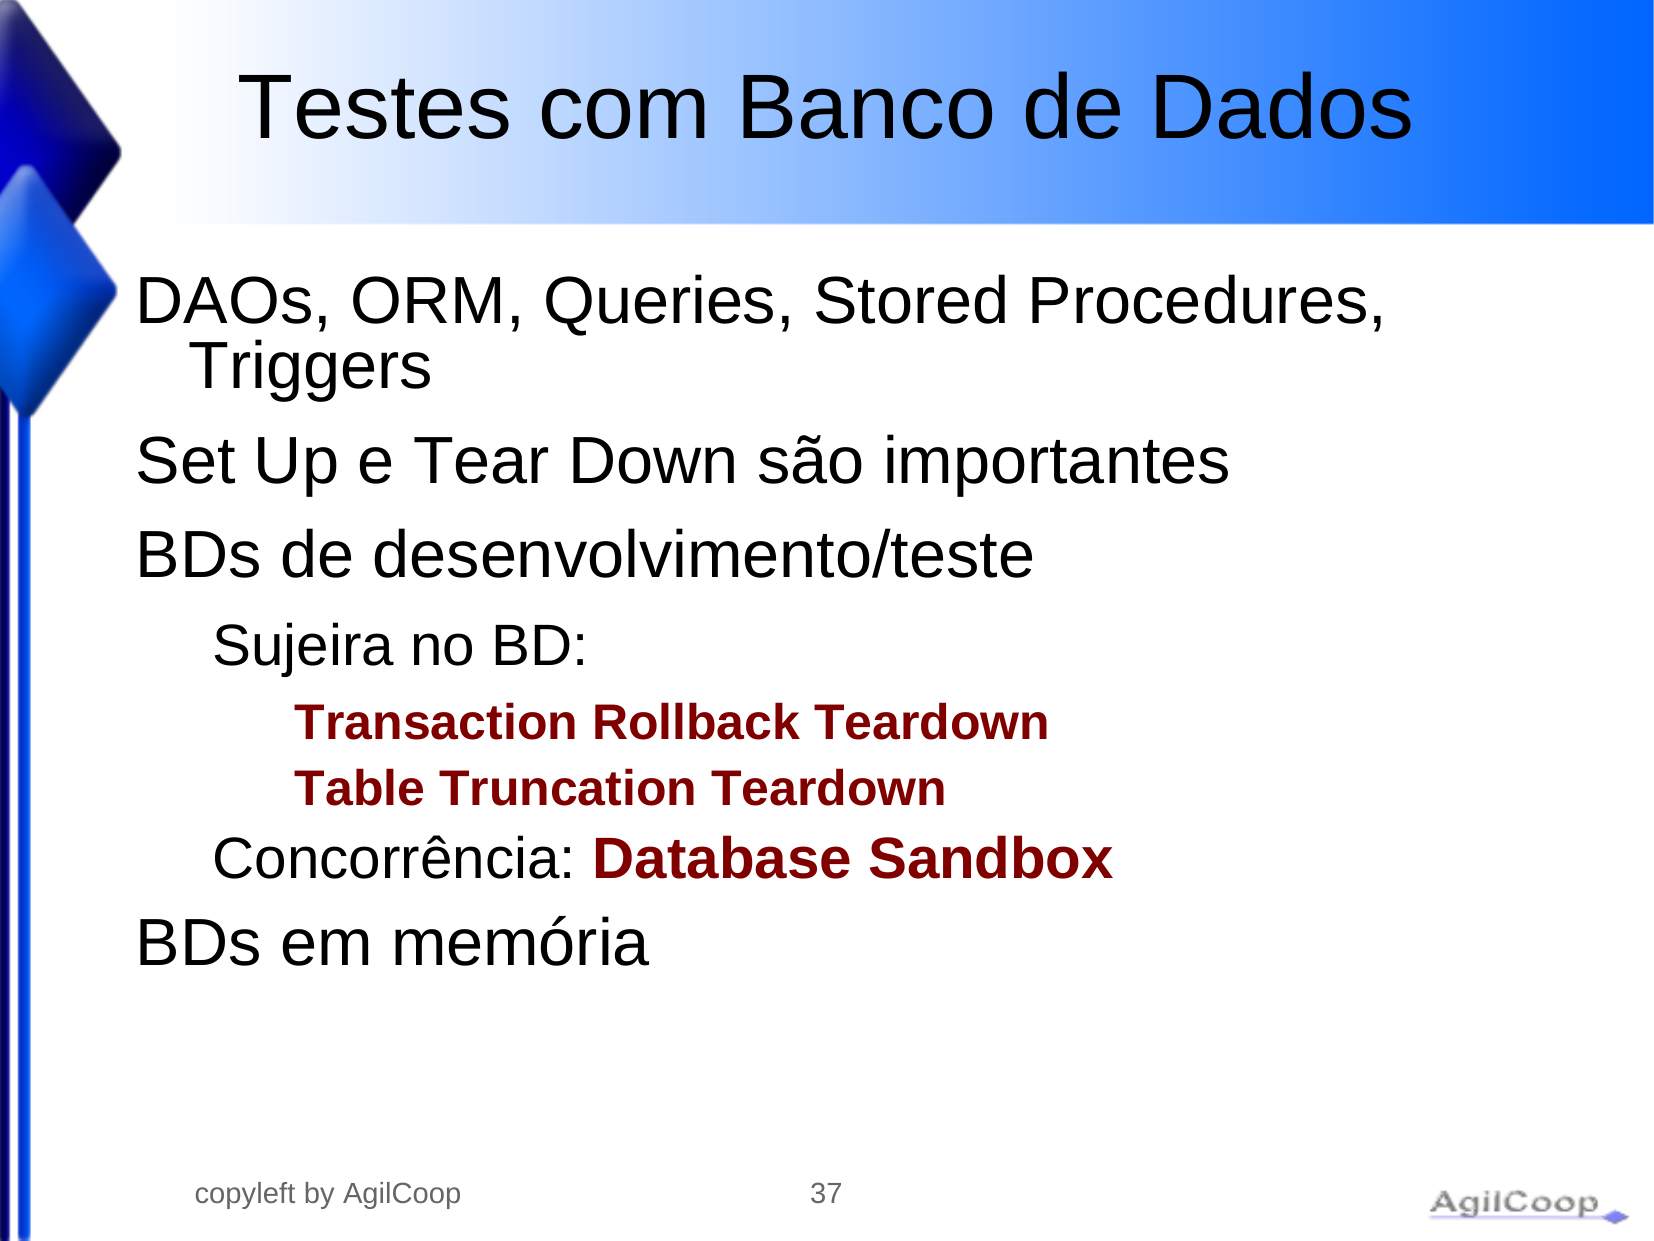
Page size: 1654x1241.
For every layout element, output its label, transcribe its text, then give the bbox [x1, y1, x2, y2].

list DAOs, ORM, Queries, Stored Procedures, Triggers Set Up e Tear Down são importantes BDs de desenvolvimento/teste Sujeira no BD: Transaction Rollback Teardown Table Truncation Teardown Concorrência: Database Sandbox BDs em memória [118, 271, 1607, 989]
picture [0, 0, 1654, 1241]
title Testes com Banco de Dados [82, 60, 1571, 163]
